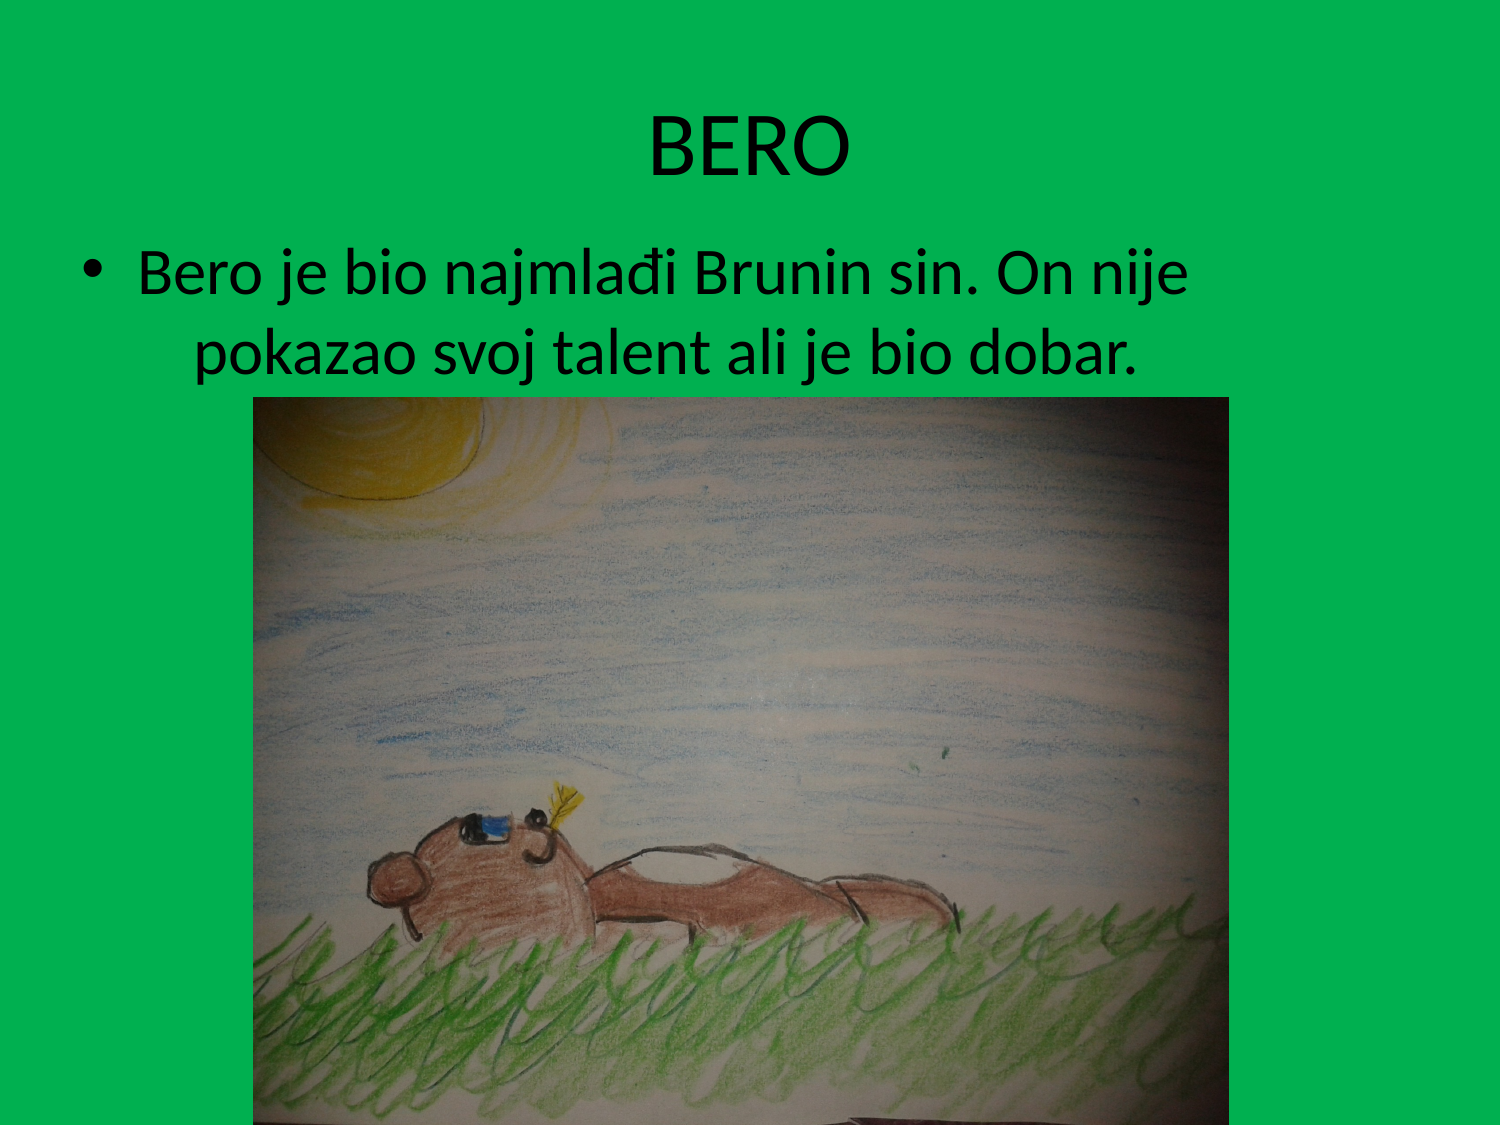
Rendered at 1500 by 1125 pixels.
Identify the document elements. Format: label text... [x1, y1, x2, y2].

title BERO [75, 45, 1426, 233]
list Bero je bio najmlađi Brunin sin. On nije pokazao svoj talent ali je bio dobar. [66, 219, 1417, 963]
picture [253, 397, 1229, 1125]
